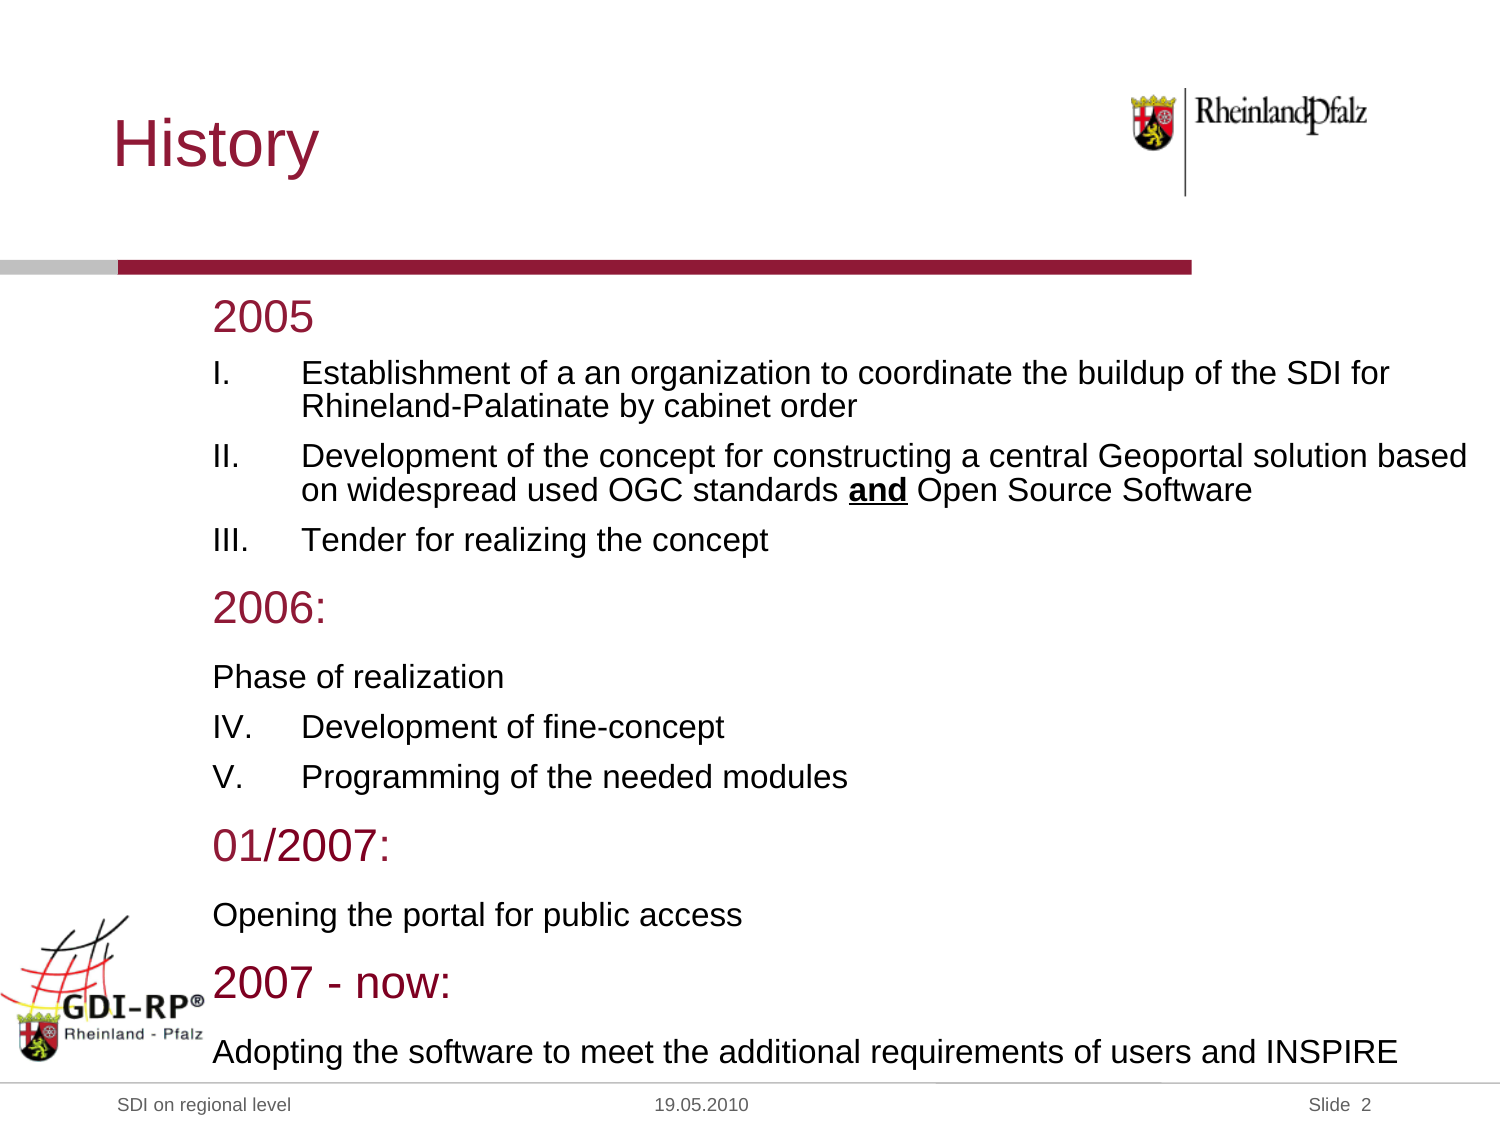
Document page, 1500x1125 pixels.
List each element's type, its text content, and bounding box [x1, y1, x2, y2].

picture [0, 915, 207, 1063]
list 2005 Establishment of a an organization to coordinate the buildup of the SDI for Rhineland-Palatinate by cabinet order Development of the concept for constructing a central Geoportal solution based on widespread used OGC standards and Open Source Software Tender for realizing the concept 2006: Phase of realization Development of fine-concept Programming of the needed modules 01/2007: Opening the portal for public access 2007 - now: Adopting the software to meet the additional requirements of users and INSPIRE [212, 295, 1477, 1125]
title History [112, 63, 1071, 224]
picture [1131, 88, 1447, 198]
